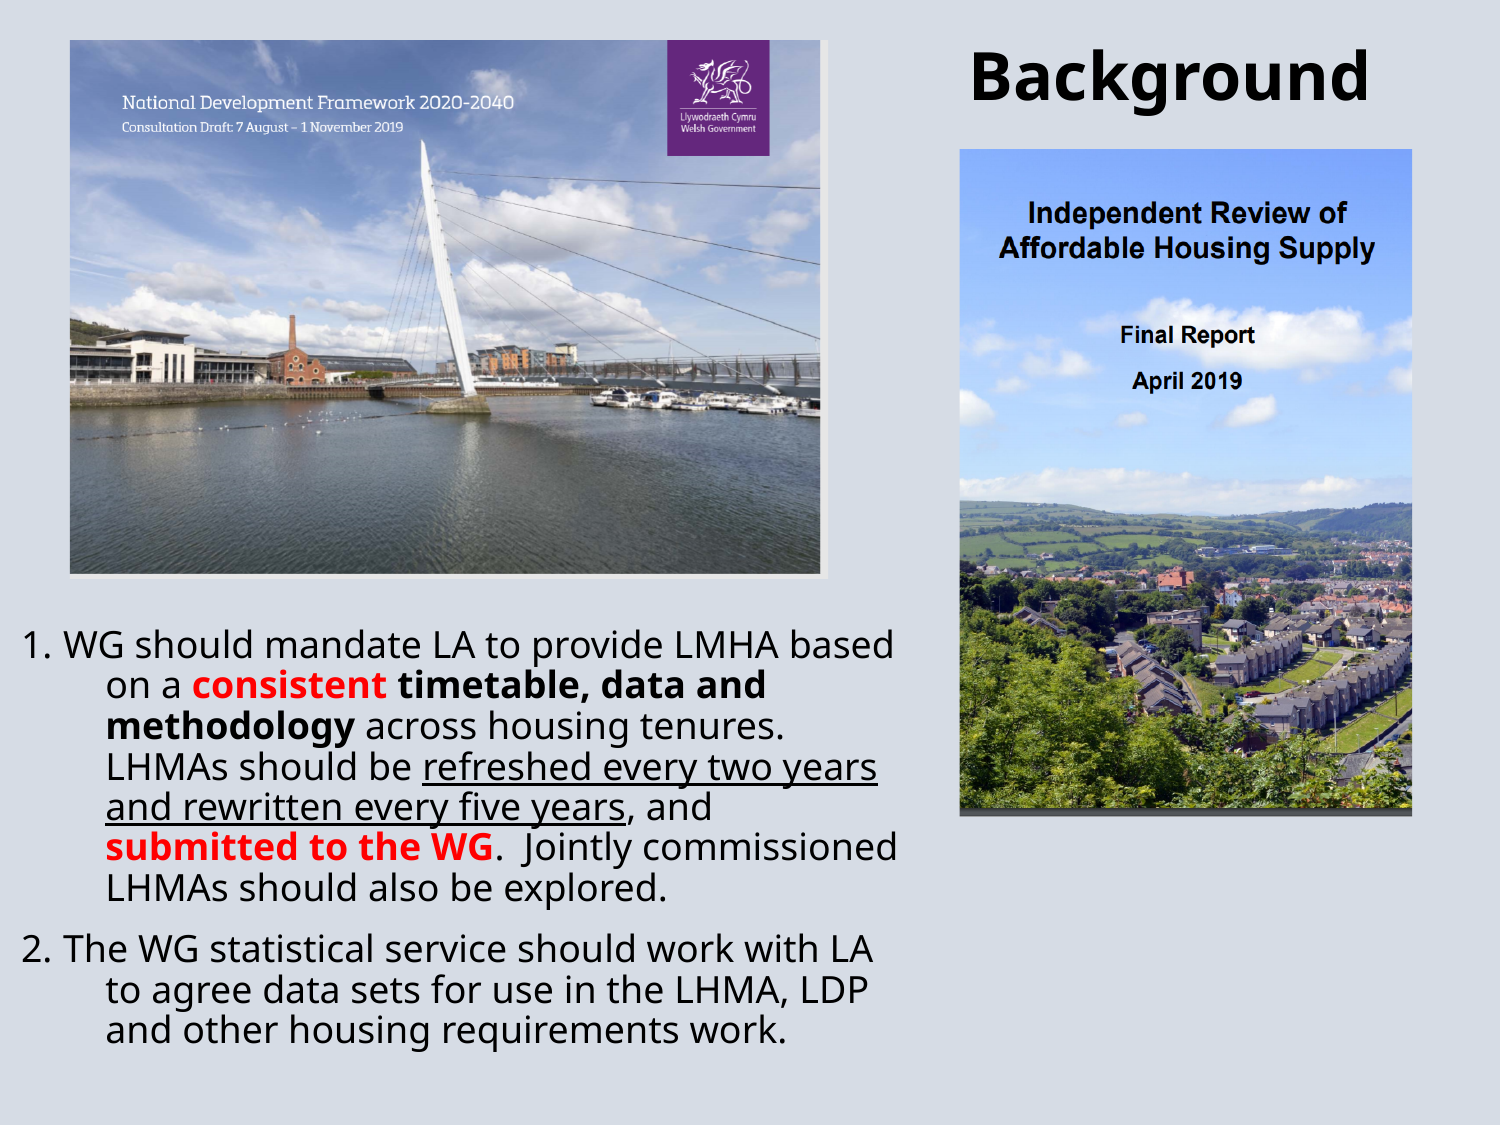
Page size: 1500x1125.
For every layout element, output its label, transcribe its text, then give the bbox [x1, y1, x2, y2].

picture [69, 40, 829, 579]
text_box Background [867, 26, 1474, 168]
picture [959, 168, 1413, 817]
text_box WG should mandate LA to provide LMHA based on a consistent timetable, data and methodology across housing tenures. LHMAs should be refreshed every two years and rewritten every five years, and submitted to the WG. Jointly commissioned LHMAs should also be explored. The WG statistical service should work with LA to agree data sets for use in the LHMA, LDP and other housing requirements work. [6, 618, 930, 1104]
